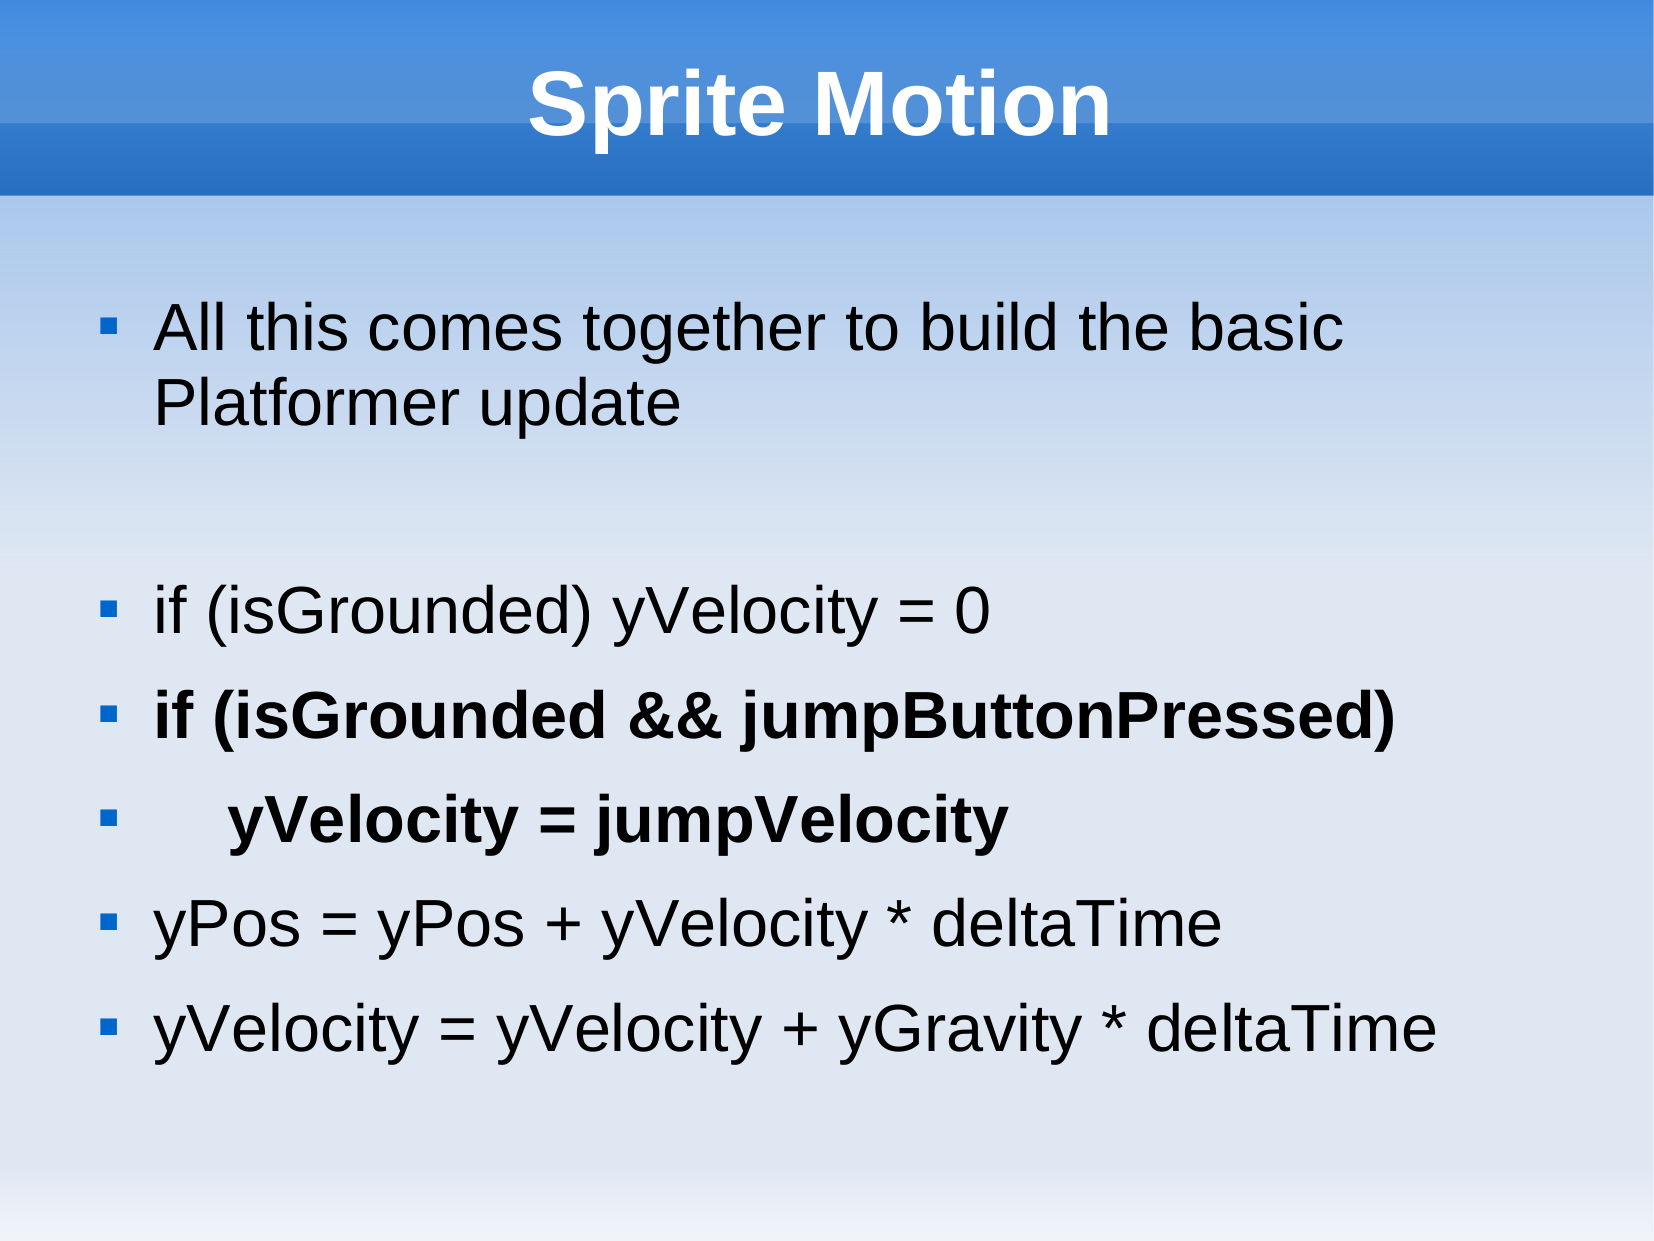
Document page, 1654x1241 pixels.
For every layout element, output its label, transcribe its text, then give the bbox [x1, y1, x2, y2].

picture [0, 0, 1654, 1241]
list All this comes together to build the basic Platformer update if (isGrounded) yVelocity = 0 if (isGrounded && jumpButtonPressed) yVelocity = jumpVelocity yPos = yPos + yVelocity * deltaTime yVelocity = yVelocity + yGravity * deltaTime [82, 290, 1571, 1161]
title Sprite Motion [76, 0, 1565, 208]
